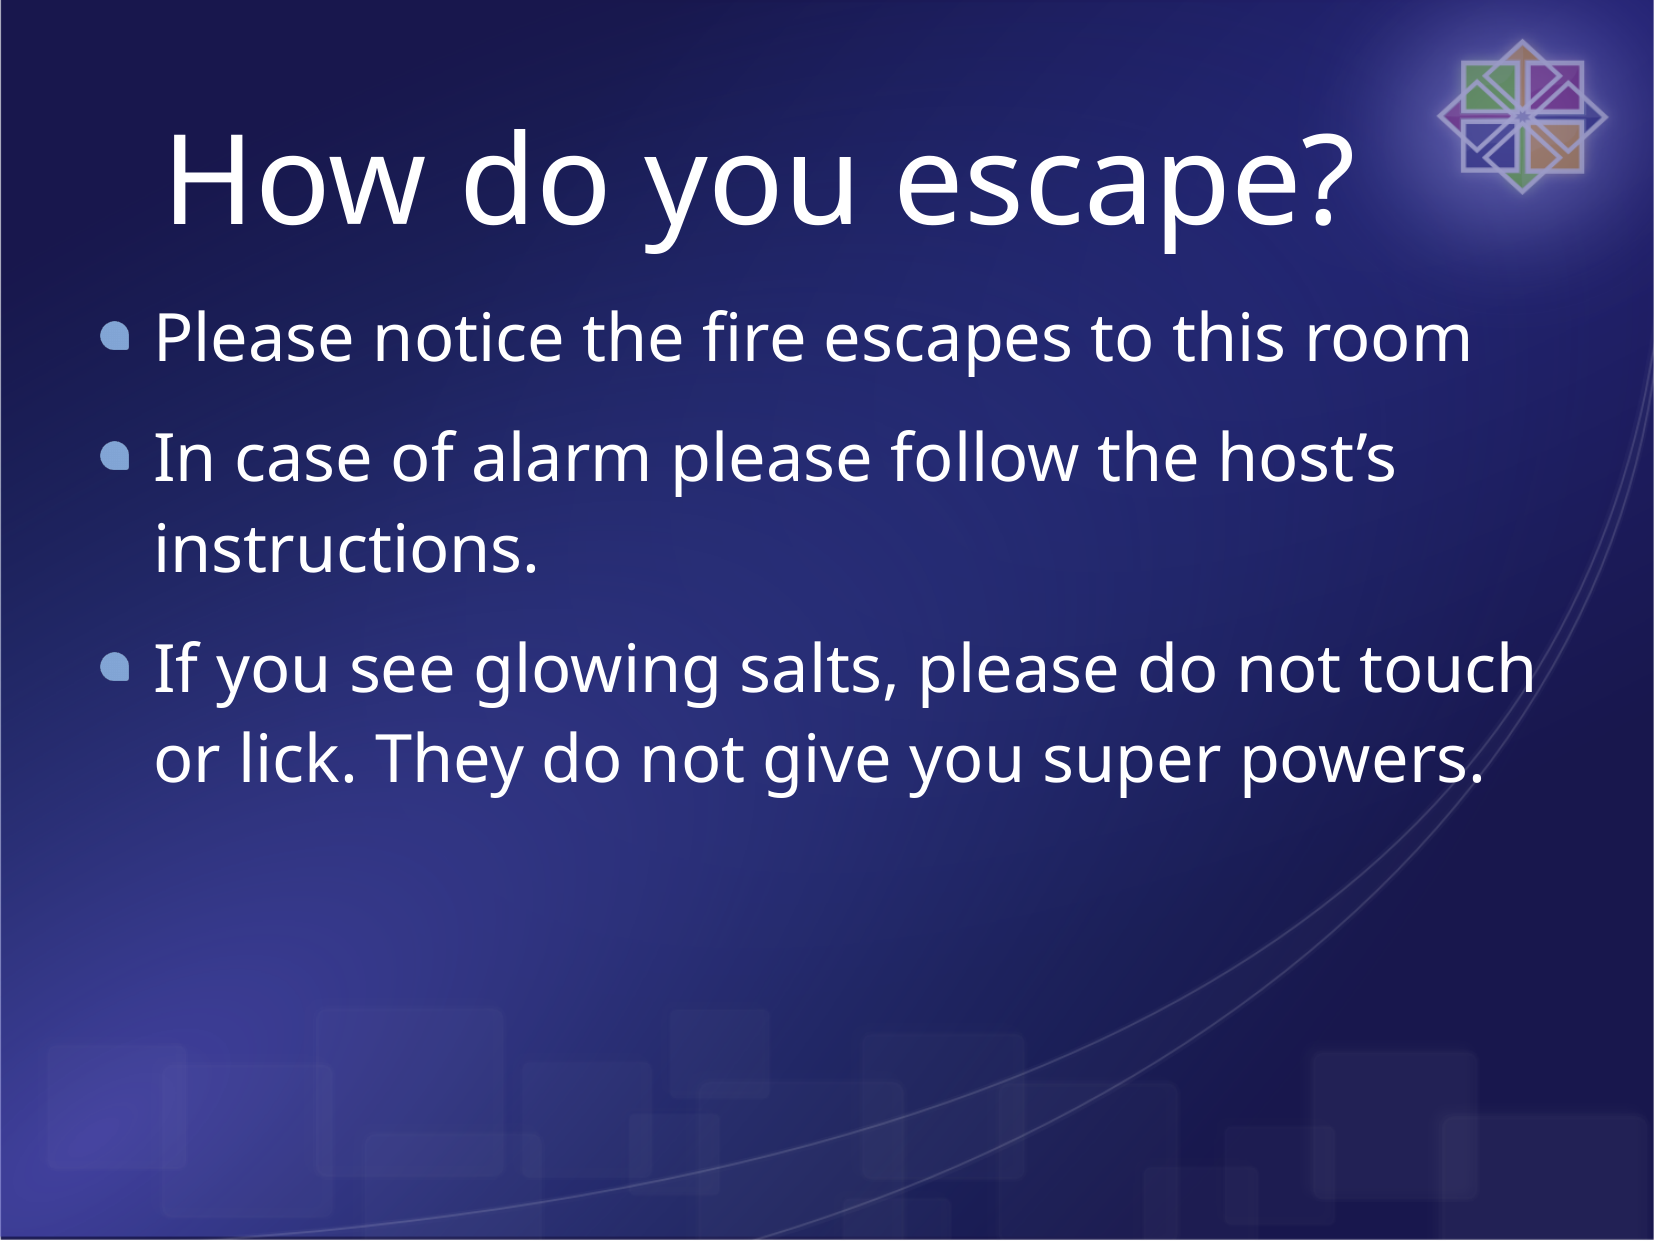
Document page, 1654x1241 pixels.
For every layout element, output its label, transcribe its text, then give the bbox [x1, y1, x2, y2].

title How do you escape? [94, 91, 1425, 261]
list Please notice the fire escapes to this room In case of alarm please follow the host’s instructions. If you see glowing salts, please do not touch or lick. They do not give you super powers. [82, 290, 1571, 1094]
picture [0, 0, 1654, 1241]
